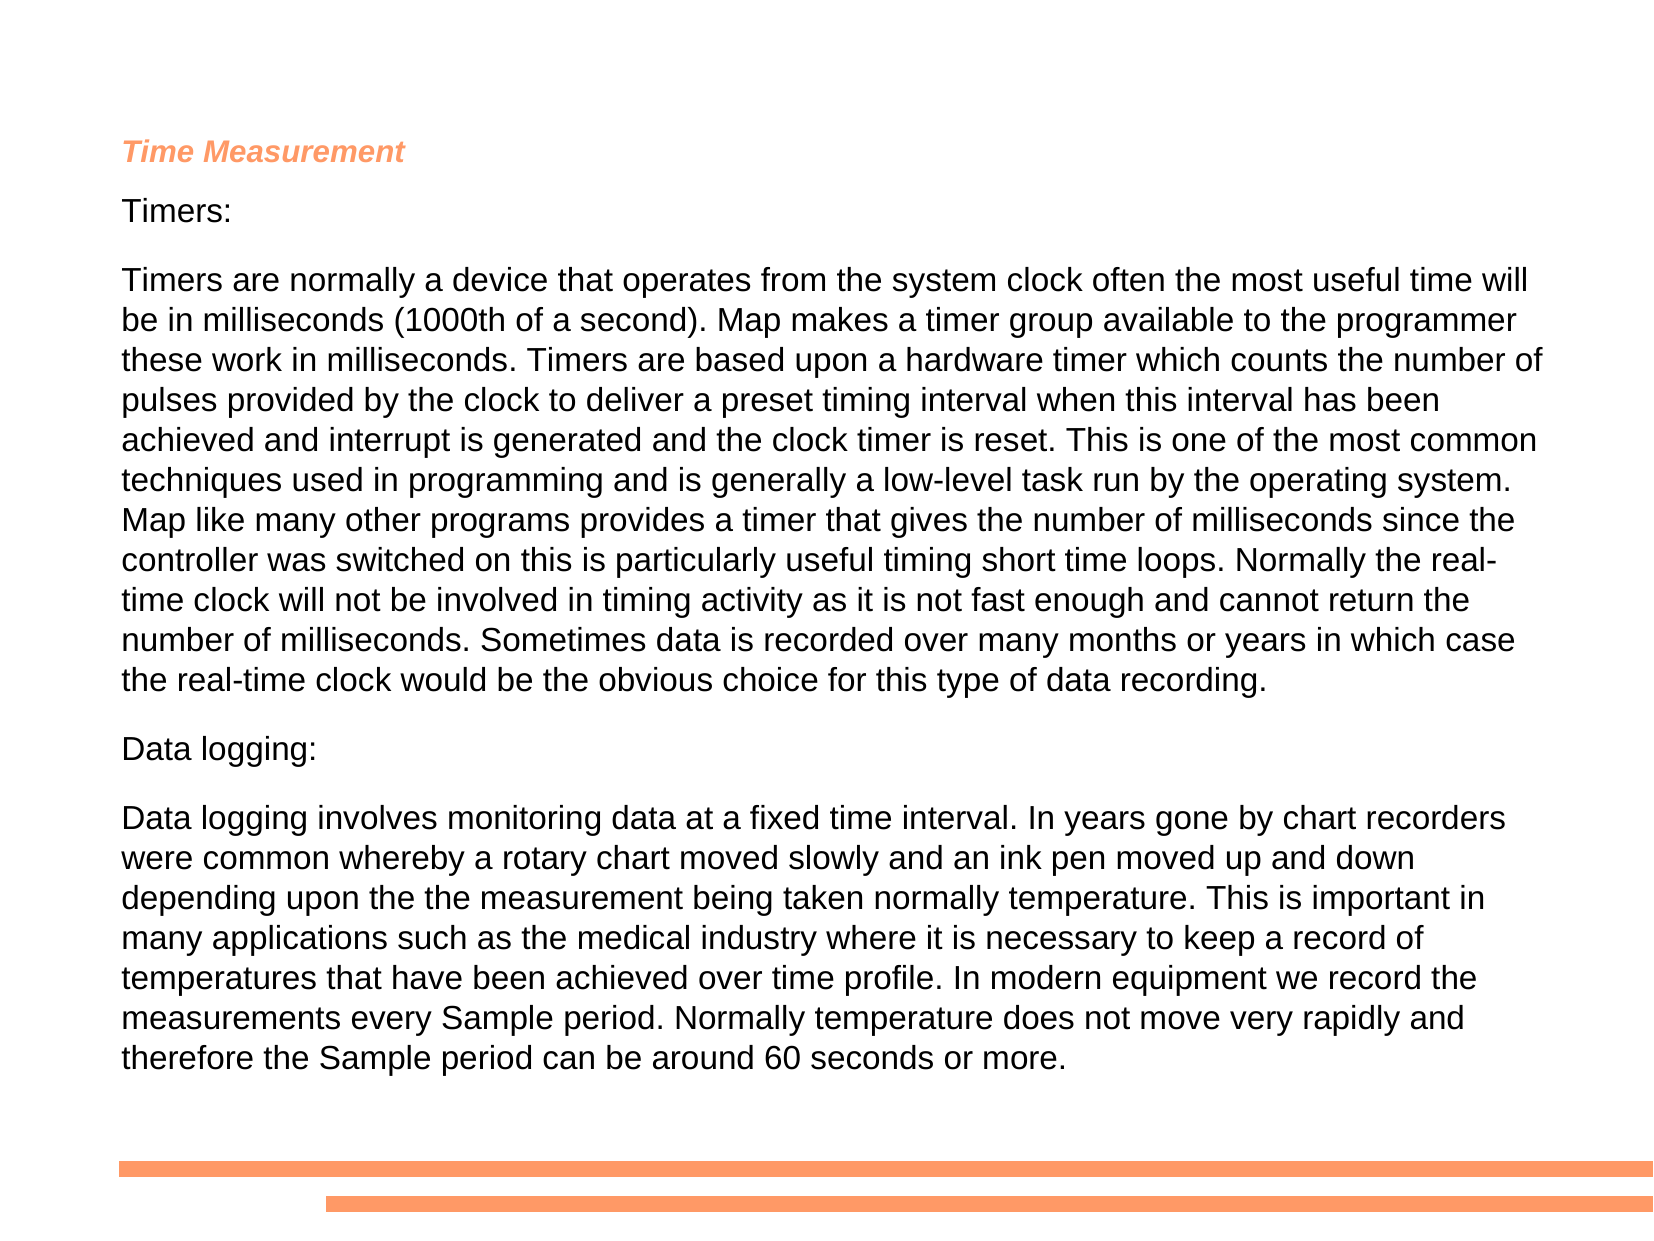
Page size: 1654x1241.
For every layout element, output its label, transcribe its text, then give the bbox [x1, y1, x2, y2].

list Timers: Timers are normally a device that operates from the system clock often the most useful time will be in milliseconds (1000th of a second). Map makes a timer group available to the programmer these work in milliseconds. Timers are based upon a hardware timer which counts the number of pulses provided by the clock to deliver a preset timing interval when this interval has been achieved and interrupt is generated and the clock timer is reset. This is one of the most common techniques used in programming and is generally a low-level task run by the operating system. Map like many other programs provides a timer that gives the number of milliseconds since the controller was switched on this is particularly useful timing short time loops. Normally the real-time clock will not be involved in timing activity as it is not fast enough and cannot return the number of milliseconds. Sometimes data is recorded over many months or years in which case the real-time clock would be the obvious choice for this type of data recording. Data logging: Data logging involves monitoring data at a fixed time interval. In years gone by chart recorders were common whereby a rotary chart moved slowly and an ink pen moved up and down depending upon the the measurement being taken normally temperature. This is important in many applications such as the medical industry where it is necessary to keep a record of temperatures that have been achieved over time profile. In modern equipment we record the measurements every Sample period. Normally temperature does not move very rapidly and therefore the Sample period can be around 60 seconds or more. [121, 188, 1551, 1134]
title Time Measurement [121, 130, 1534, 169]
